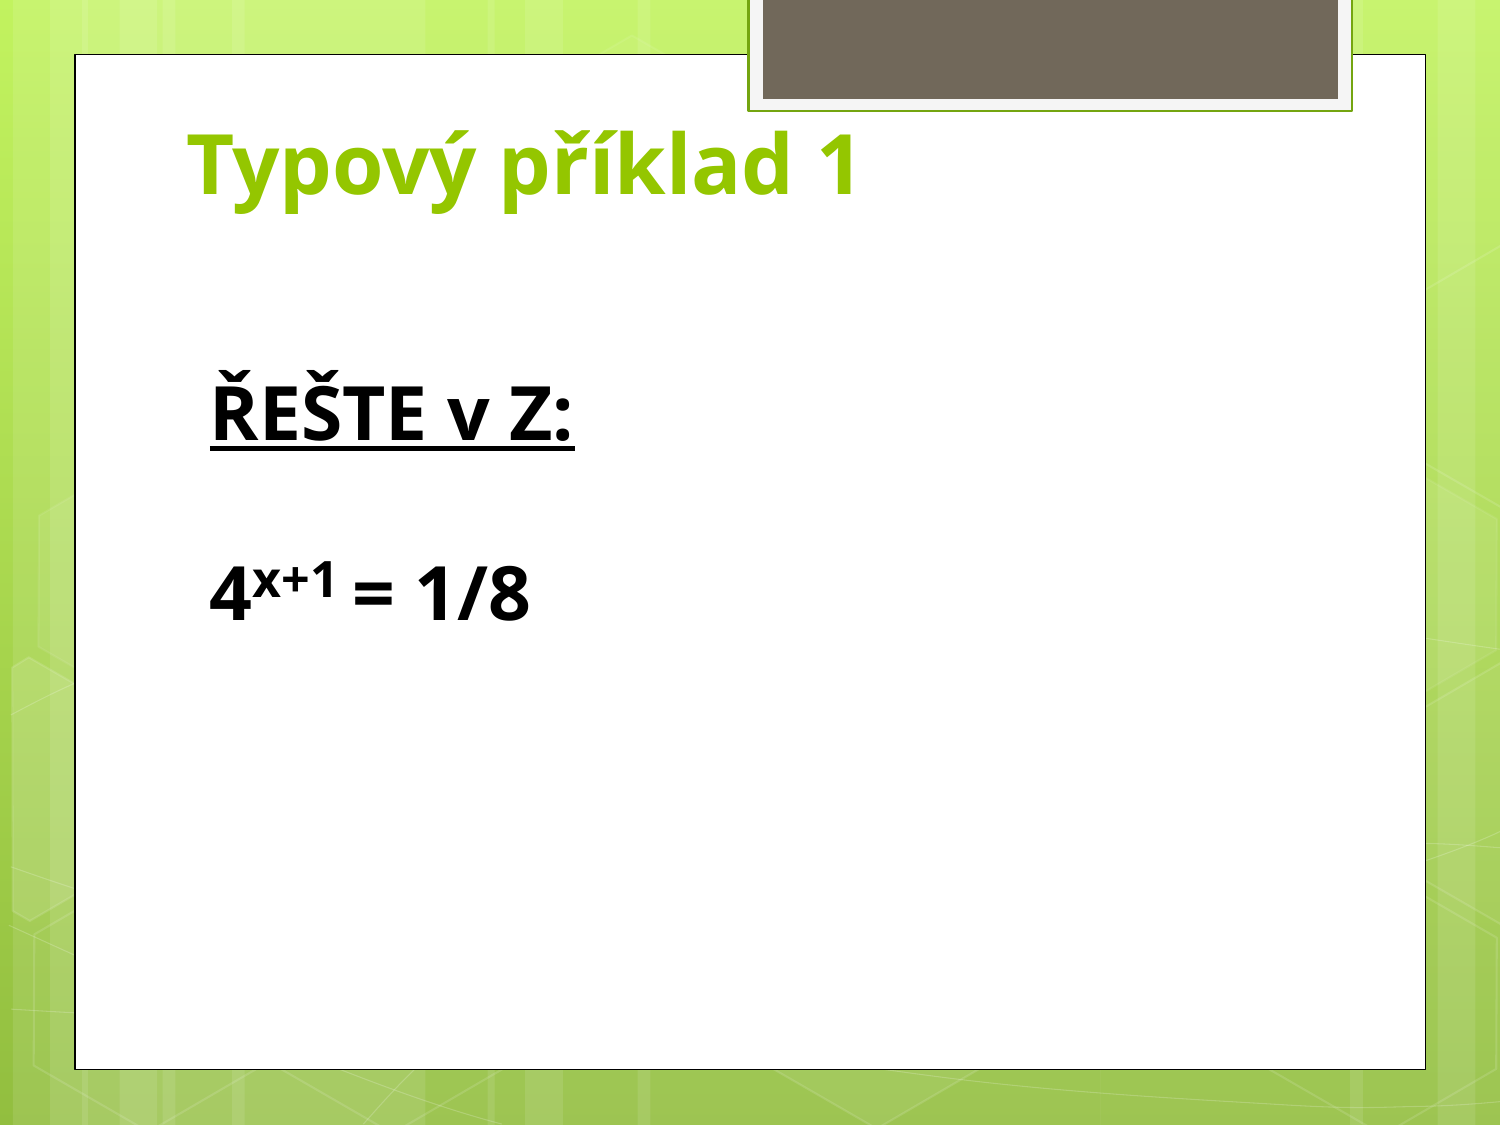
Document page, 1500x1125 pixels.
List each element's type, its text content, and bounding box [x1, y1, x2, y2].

title Typový příklad 1 [171, 30, 1415, 219]
text_box ŘEŠTE v Z: 4x+1 = 1/8 [195, 358, 1341, 643]
